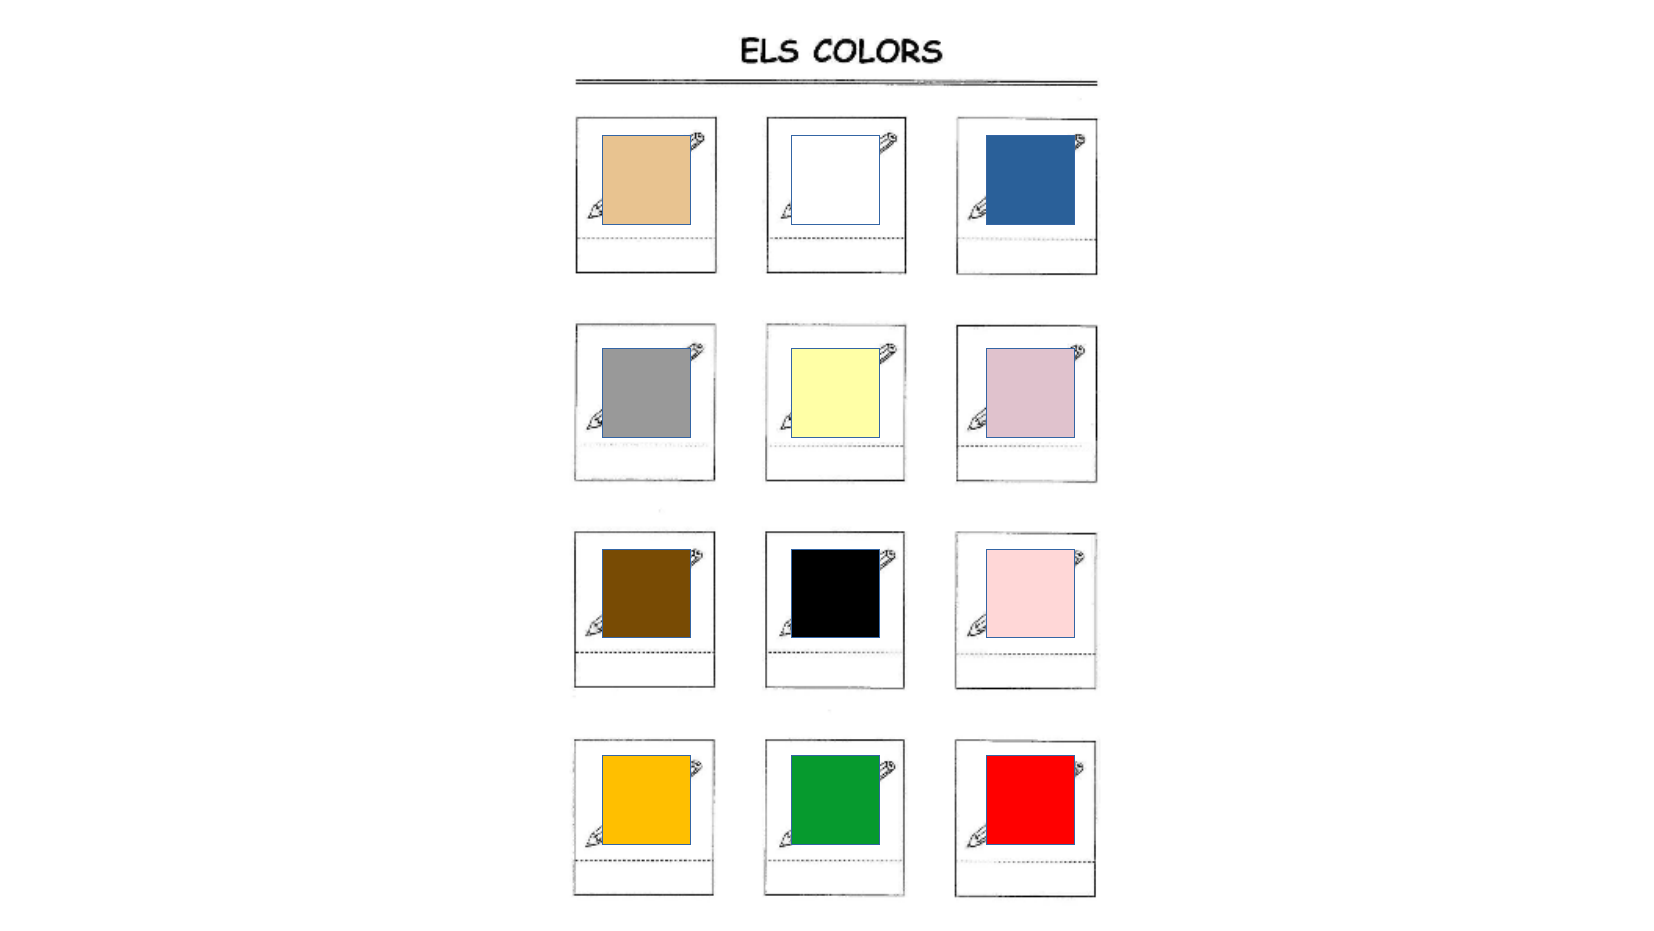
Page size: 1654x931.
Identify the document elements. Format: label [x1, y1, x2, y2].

text_box [602, 135, 691, 225]
text_box [986, 755, 1075, 845]
text_box [986, 348, 1075, 438]
text_box [986, 135, 1075, 225]
picture [562, 25, 1107, 910]
text_box [602, 549, 691, 638]
text_box [986, 549, 1075, 638]
text_box [791, 135, 880, 225]
text_box [602, 348, 691, 438]
text_box [791, 755, 880, 845]
text_box [791, 348, 880, 438]
text_box [602, 755, 691, 845]
text_box [791, 549, 880, 638]
